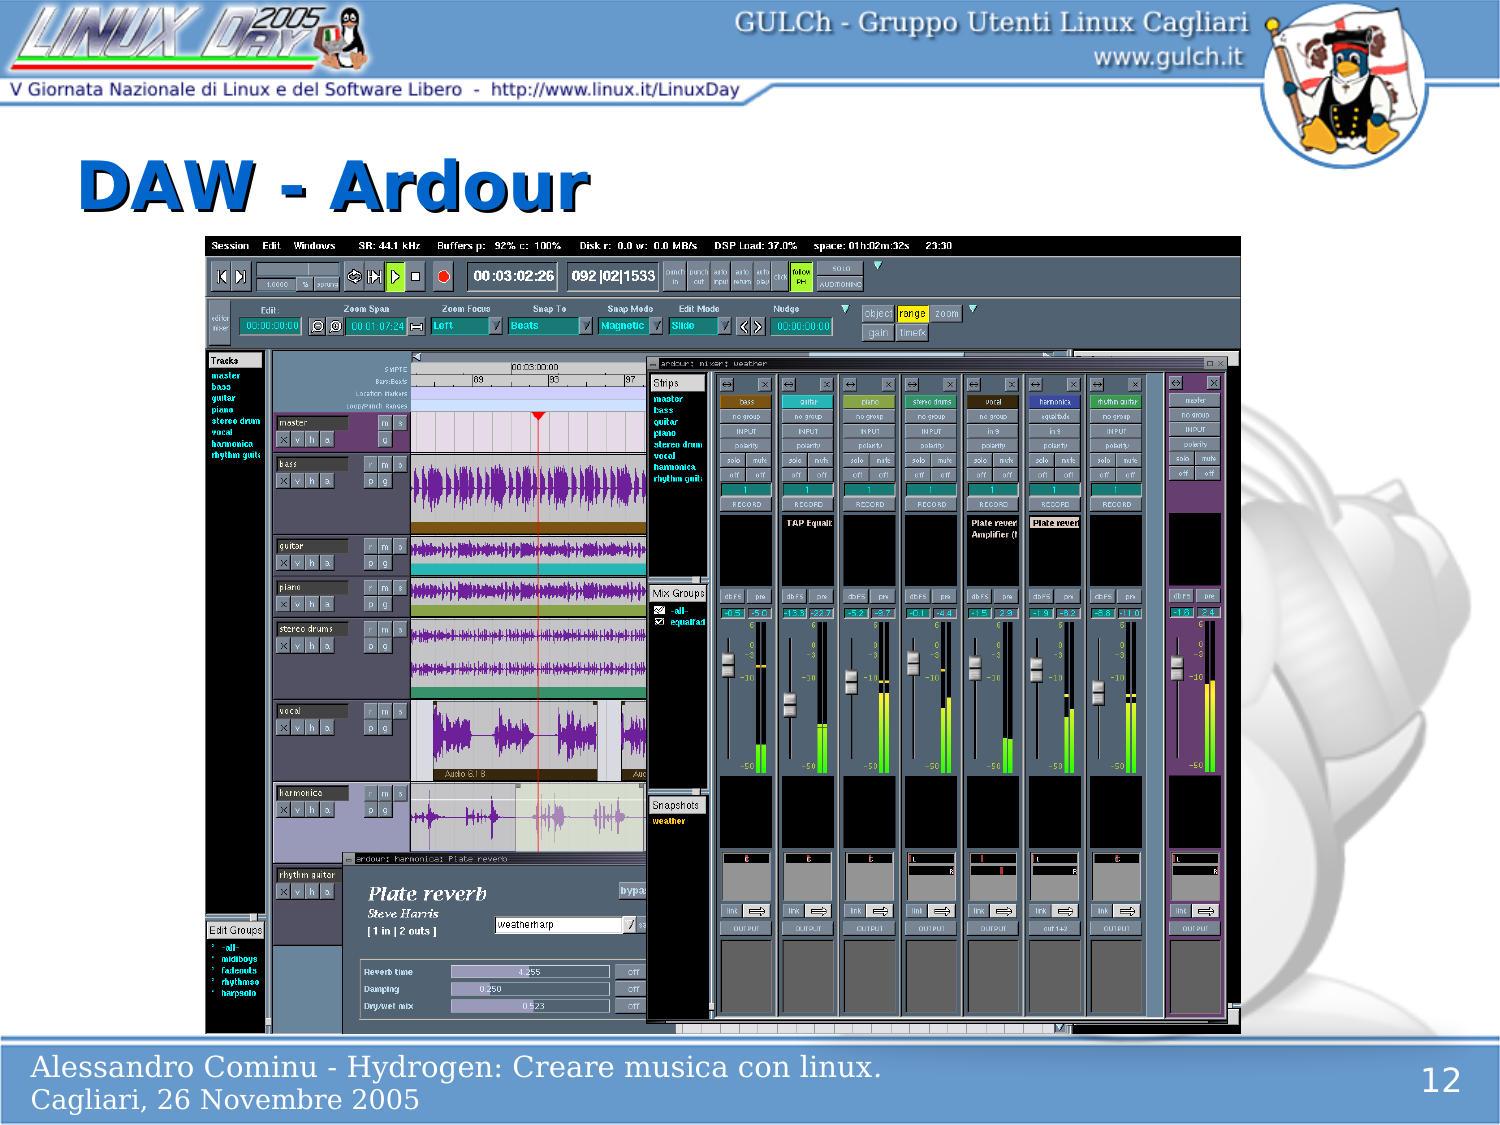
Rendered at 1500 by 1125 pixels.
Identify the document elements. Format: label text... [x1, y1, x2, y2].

picture [759, 1063, 767, 1076]
picture [0, 0, 1500, 1125]
title DAW - Ardour [75, 148, 1276, 227]
